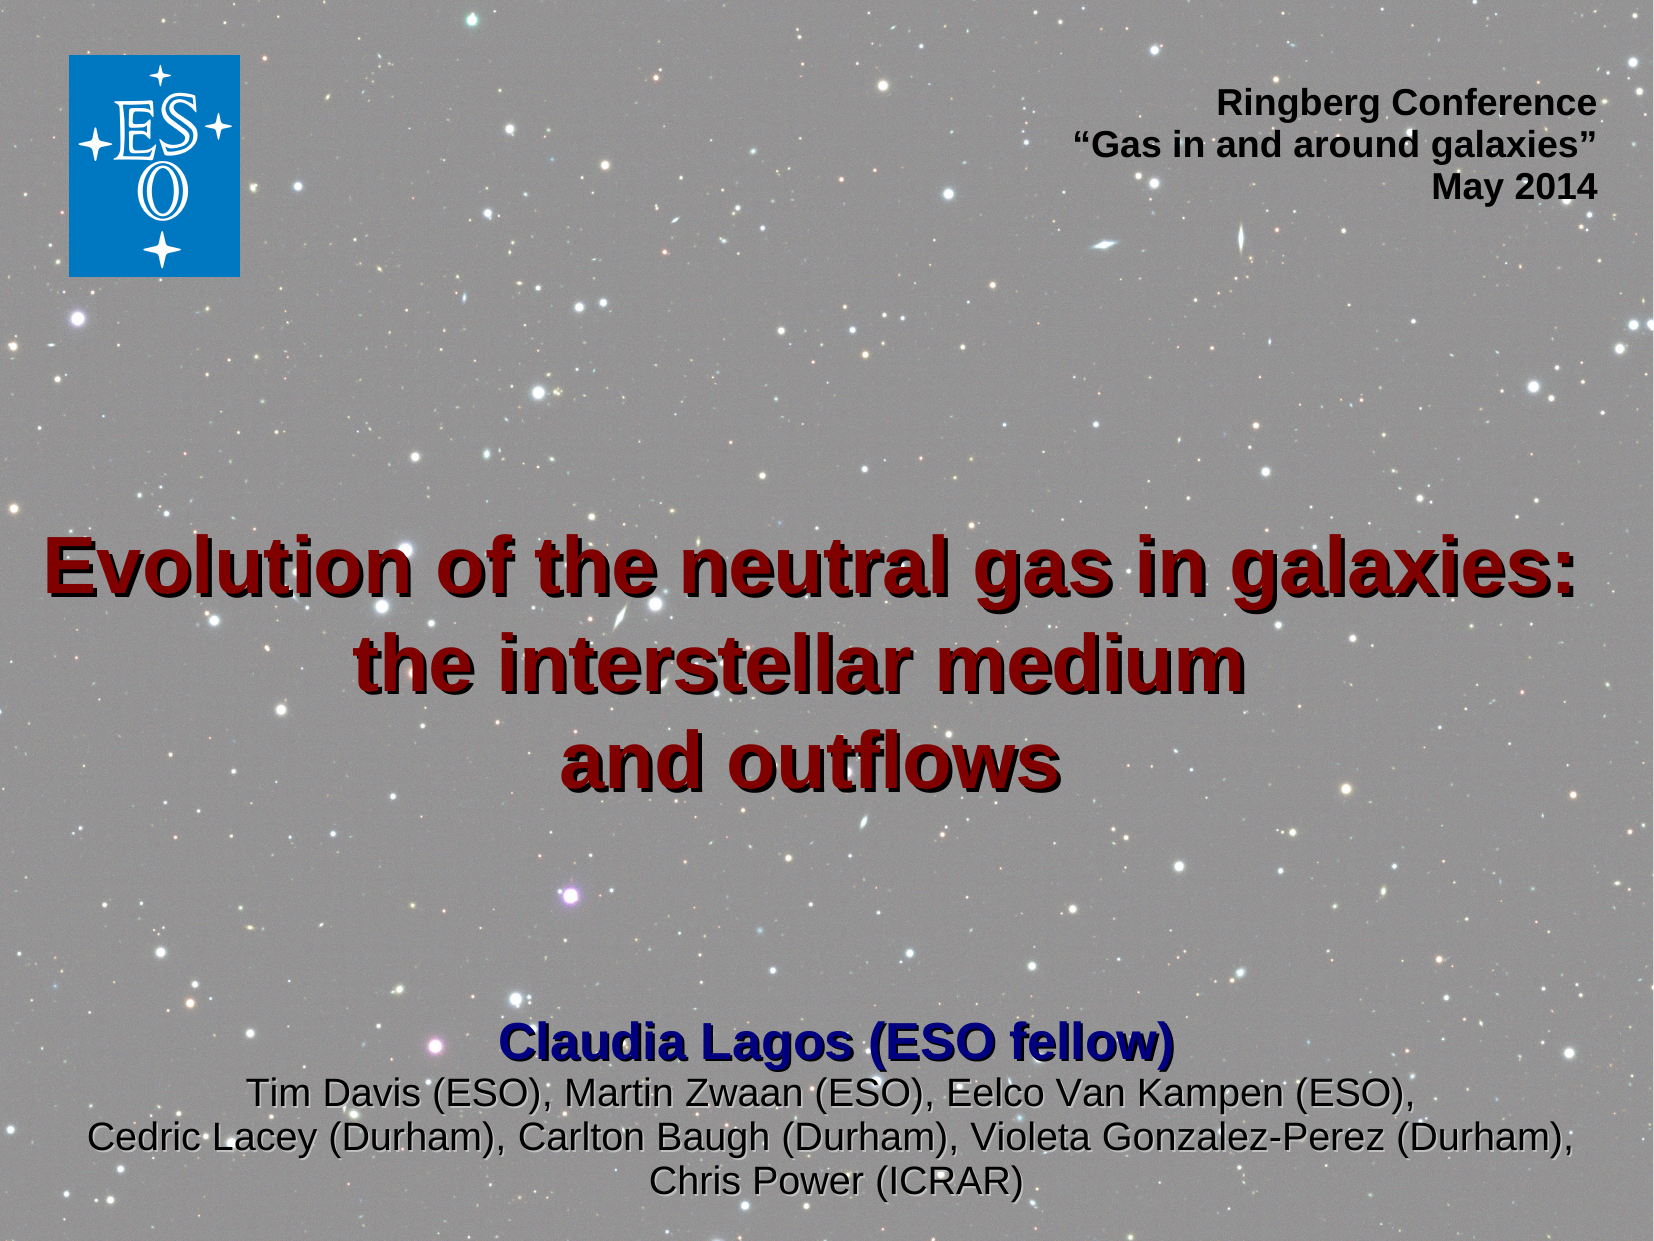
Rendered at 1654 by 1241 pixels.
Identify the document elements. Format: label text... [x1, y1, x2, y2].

text_box Evolution of the neutral gas in galaxies: the interstellar medium and outflows [23, 504, 1599, 813]
picture [69, 55, 240, 277]
text_box [0, 0, 1654, 1241]
text_box Claudia Lagos (ESO fellow) Tim Davis (ESO), Martin Zwaan (ESO), Eelco Van Kampen (ESO), Cedric Lacey (Durham), Carlton Baugh (Durham), Violeta Gonzalez-Perez (Durham), Chris Power (ICRAR) [47, 1005, 1627, 1212]
text_box Ringberg Conference “Gas in and around galaxies” May 2014 [825, 75, 1613, 216]
